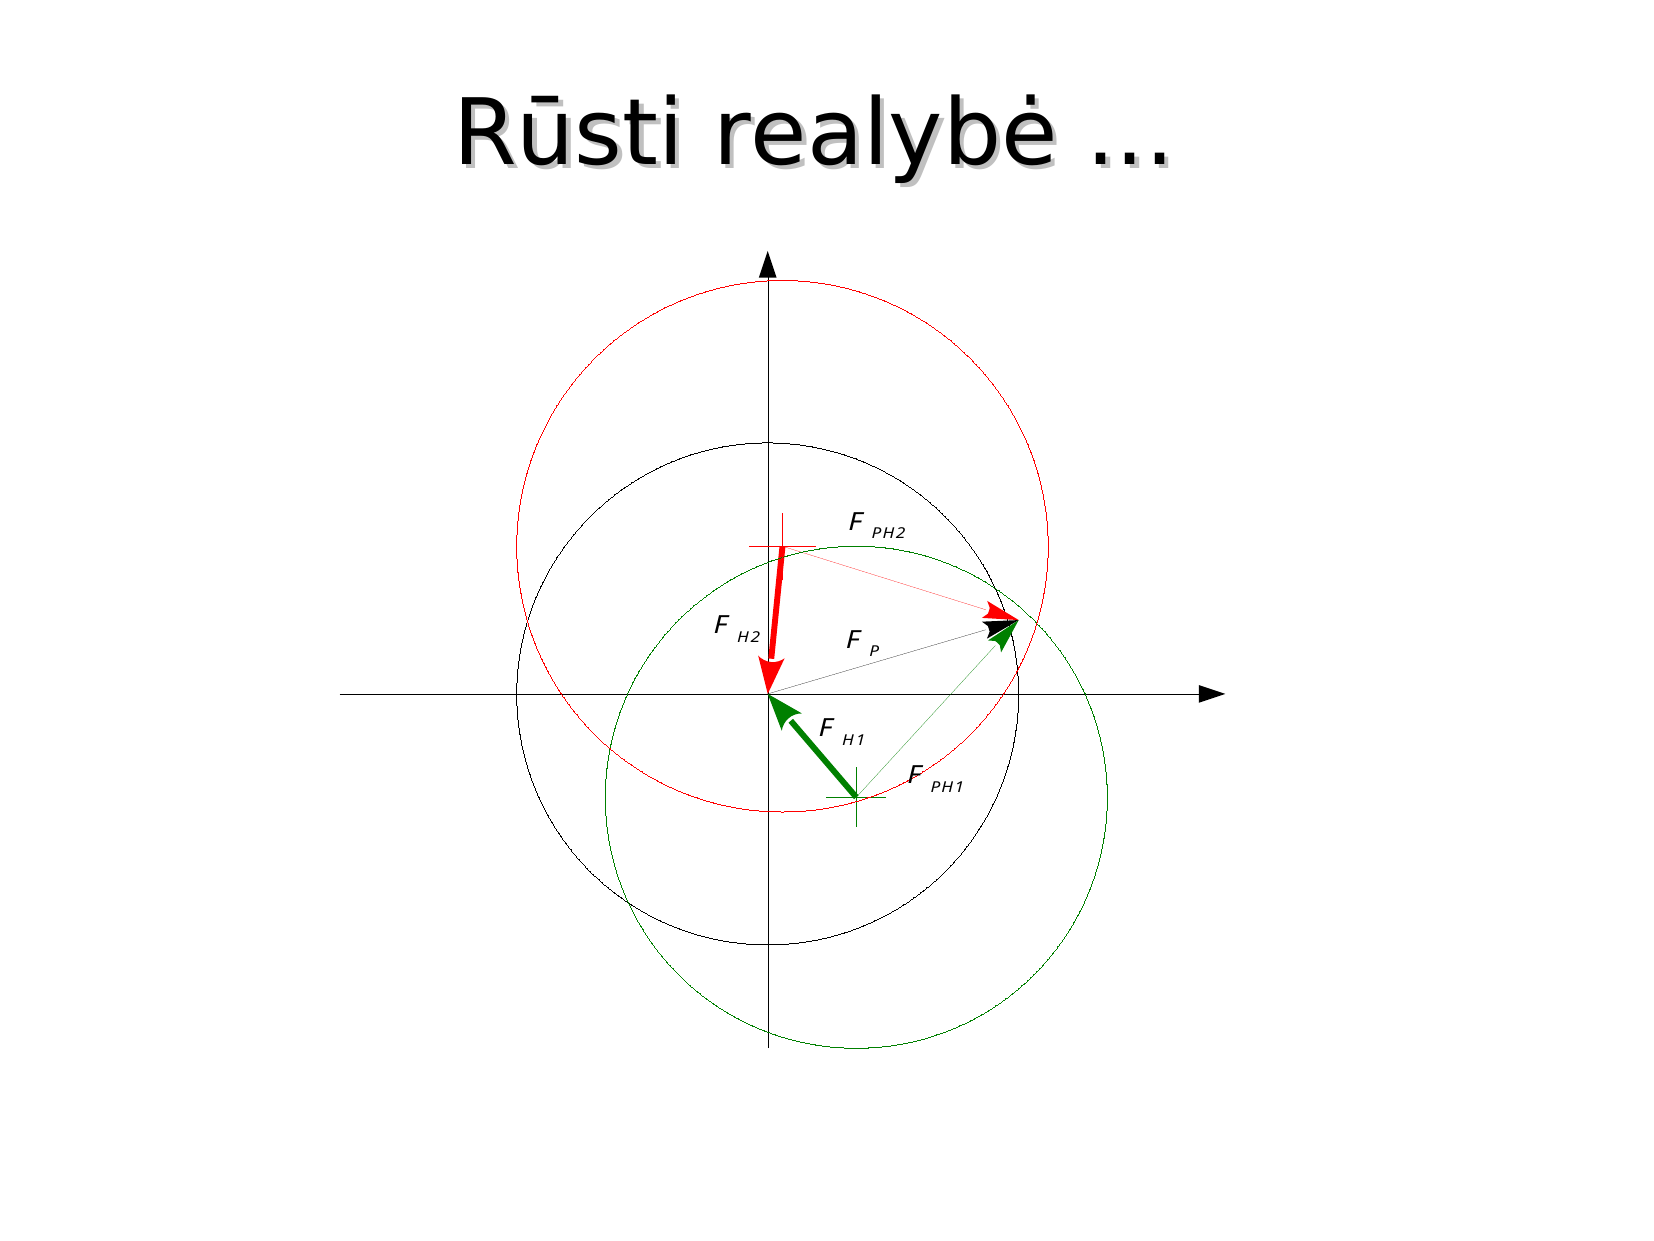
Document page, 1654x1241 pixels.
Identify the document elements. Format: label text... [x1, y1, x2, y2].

chart [841, 501, 913, 544]
chart [707, 605, 768, 647]
title Rūsti realybė ... [108, 29, 1521, 237]
chart [812, 708, 873, 750]
chart [900, 755, 972, 798]
chart [839, 620, 886, 662]
